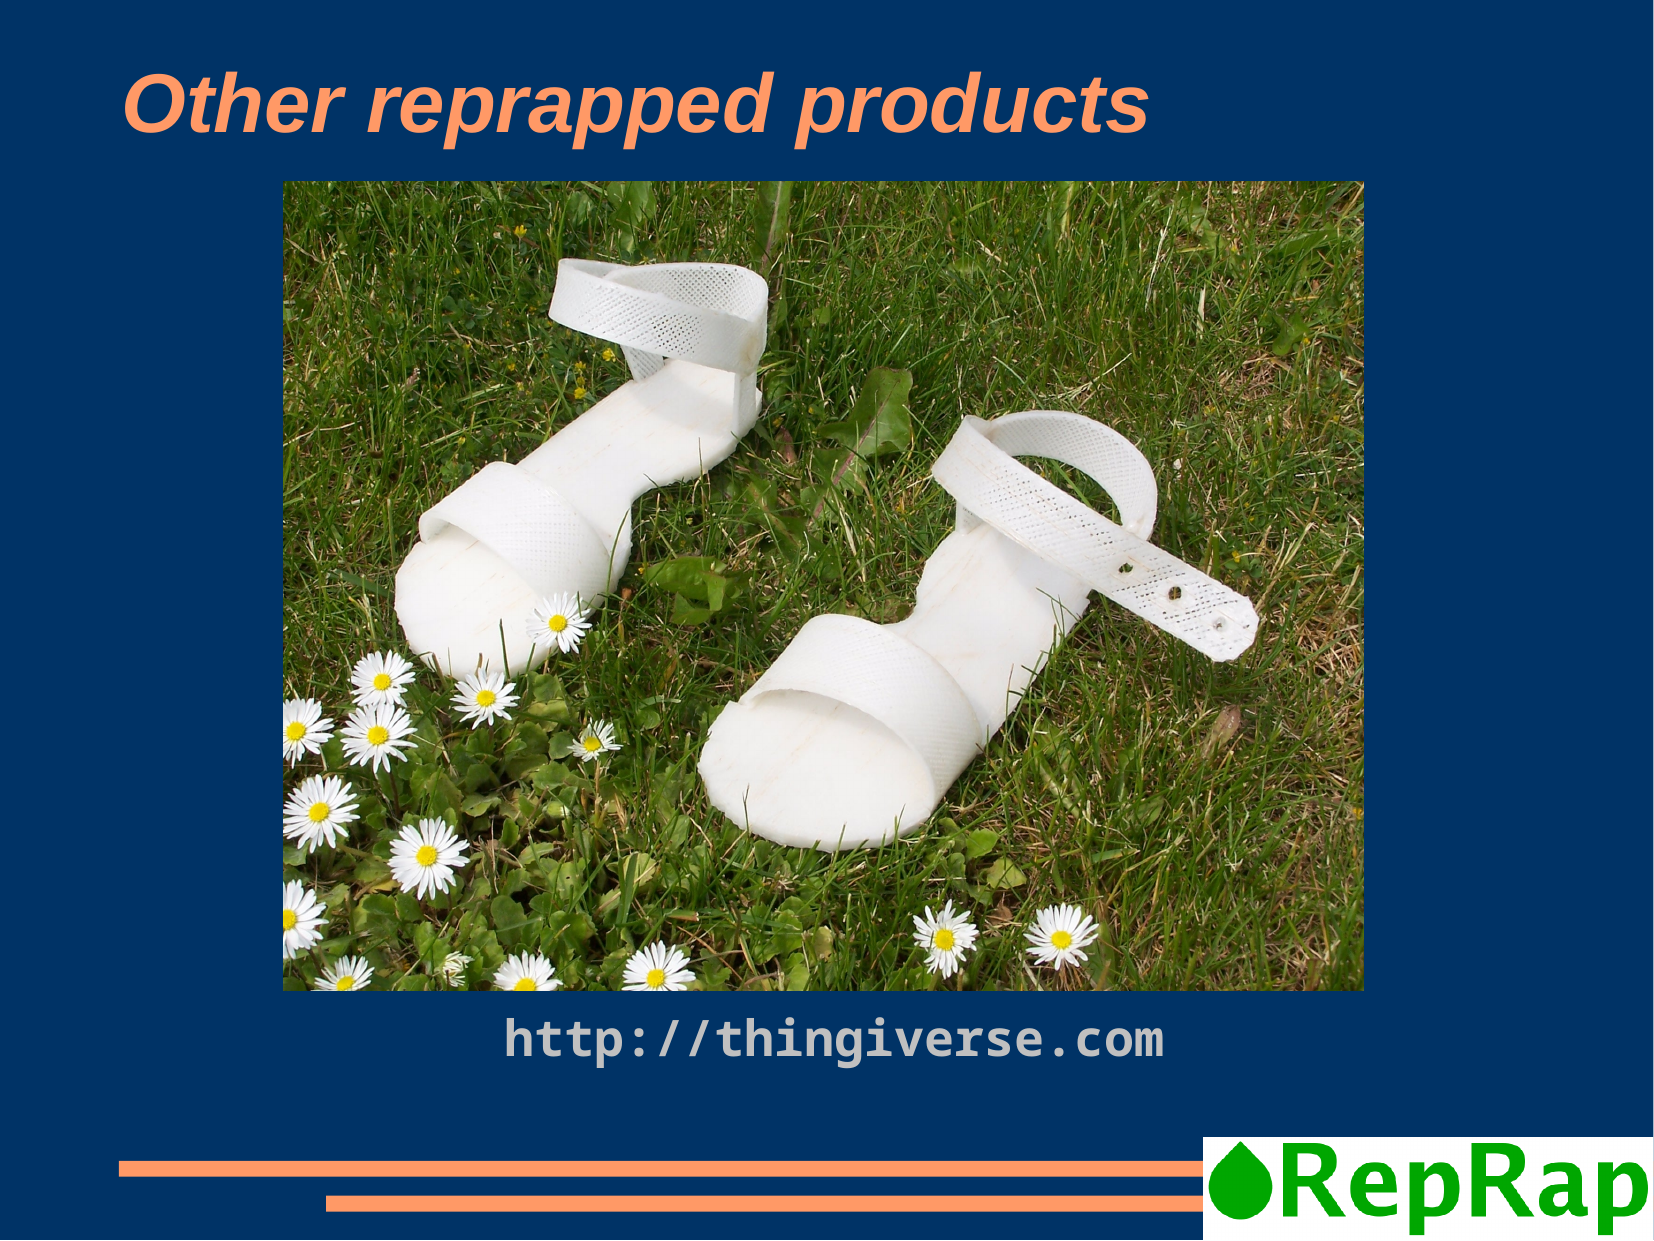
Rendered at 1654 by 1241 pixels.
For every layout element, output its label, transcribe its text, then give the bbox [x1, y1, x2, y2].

text_box http://thingiverse.com [114, 947, 1587, 1183]
title Other reprapped products [121, 0, 1534, 208]
picture [1203, 1137, 1654, 1241]
picture [283, 181, 1364, 991]
